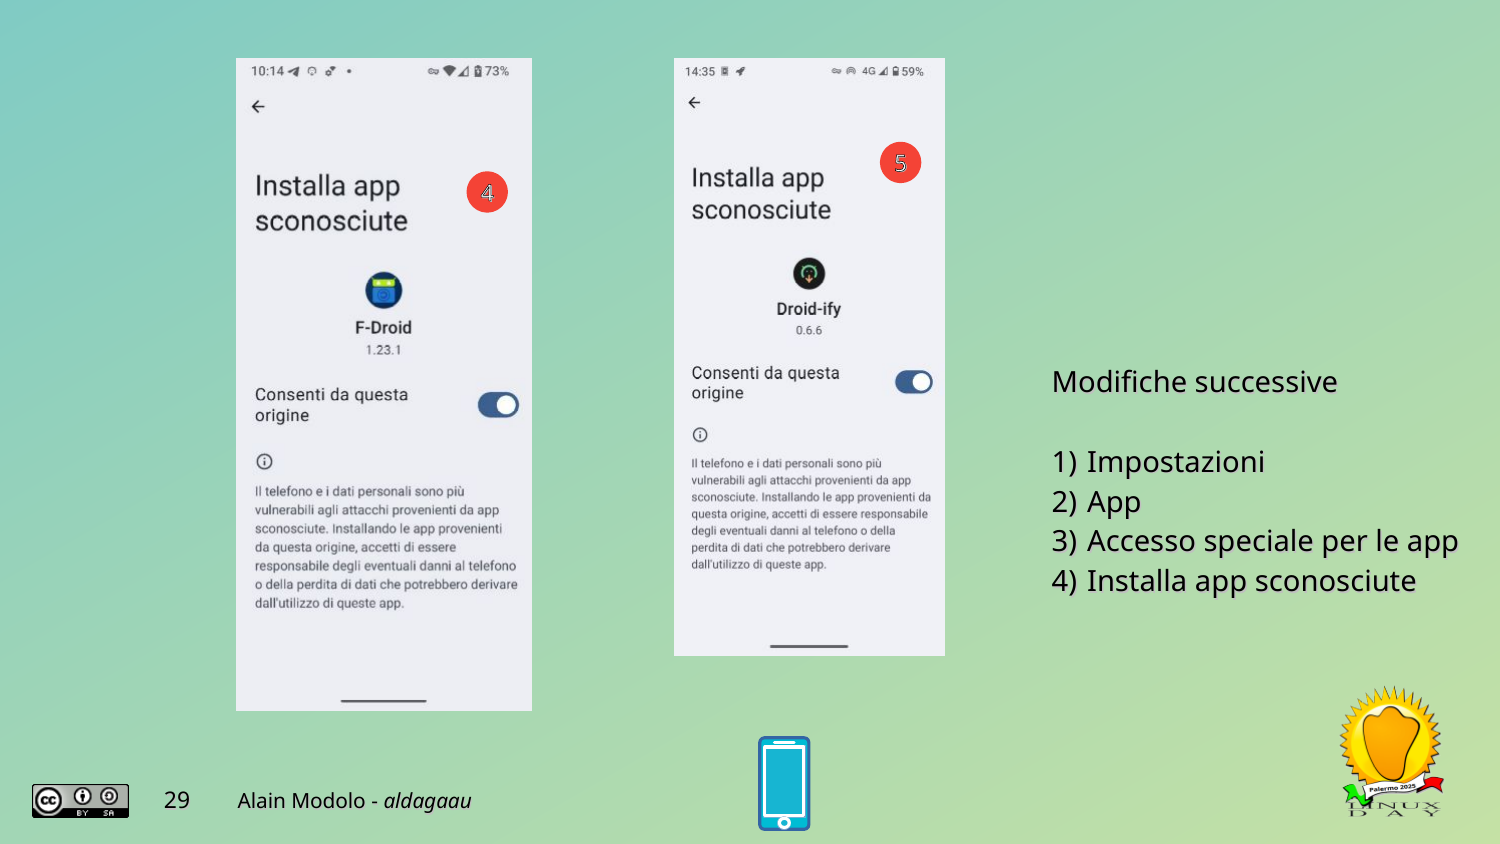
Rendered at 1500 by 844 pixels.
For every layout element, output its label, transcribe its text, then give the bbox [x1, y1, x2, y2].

picture [1233, 670, 1500, 844]
text_box [759, 737, 809, 830]
text_box 5 [885, 147, 916, 178]
text_box 4 [472, 177, 503, 207]
picture [32, 784, 129, 818]
text_box Modifiche successive Impostazioni App Accesso speciale per le app Installa app sconosciute [1036, 354, 1477, 608]
picture [236, 58, 532, 711]
picture [674, 58, 945, 656]
